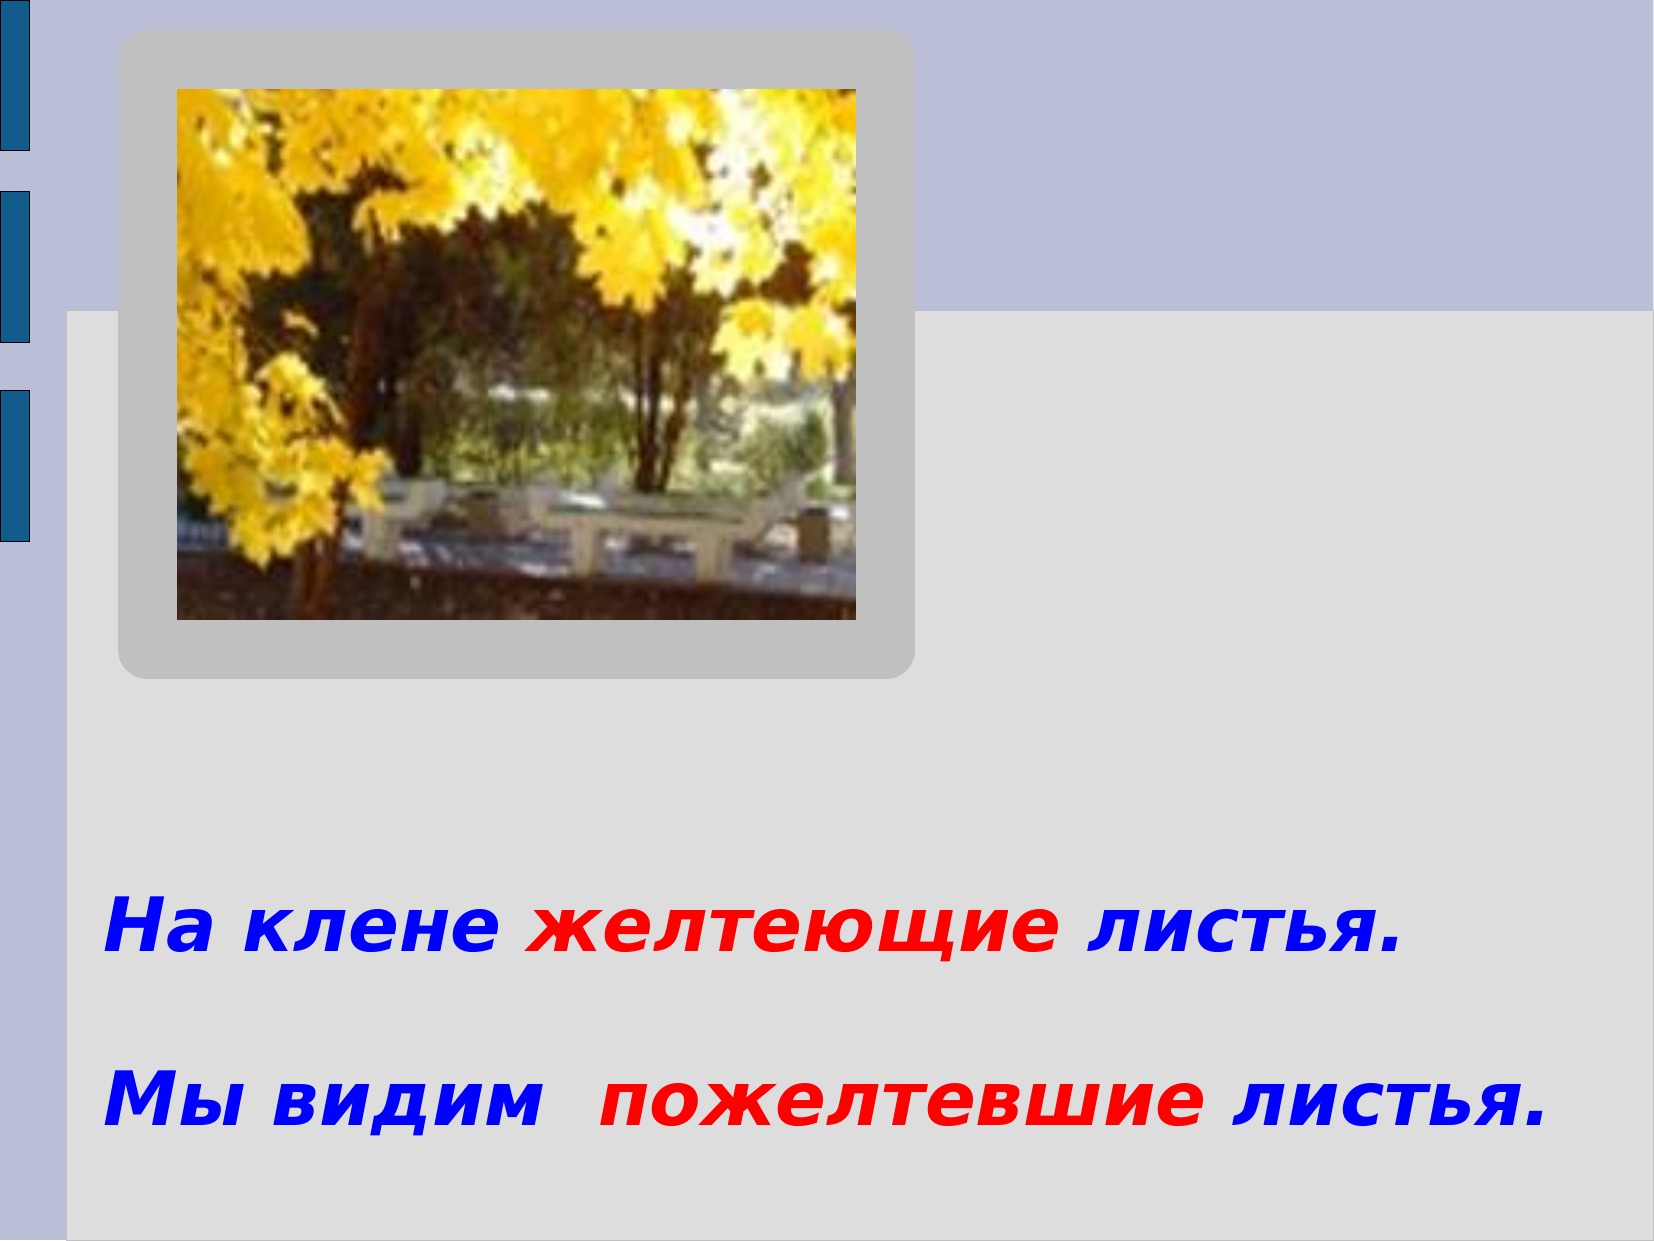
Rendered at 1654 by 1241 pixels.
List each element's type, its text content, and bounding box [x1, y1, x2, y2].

text_box На клене желтеющие листья. Мы видим пожелтевшие листья. [88, 88, 1595, 1151]
picture [177, 88, 857, 621]
